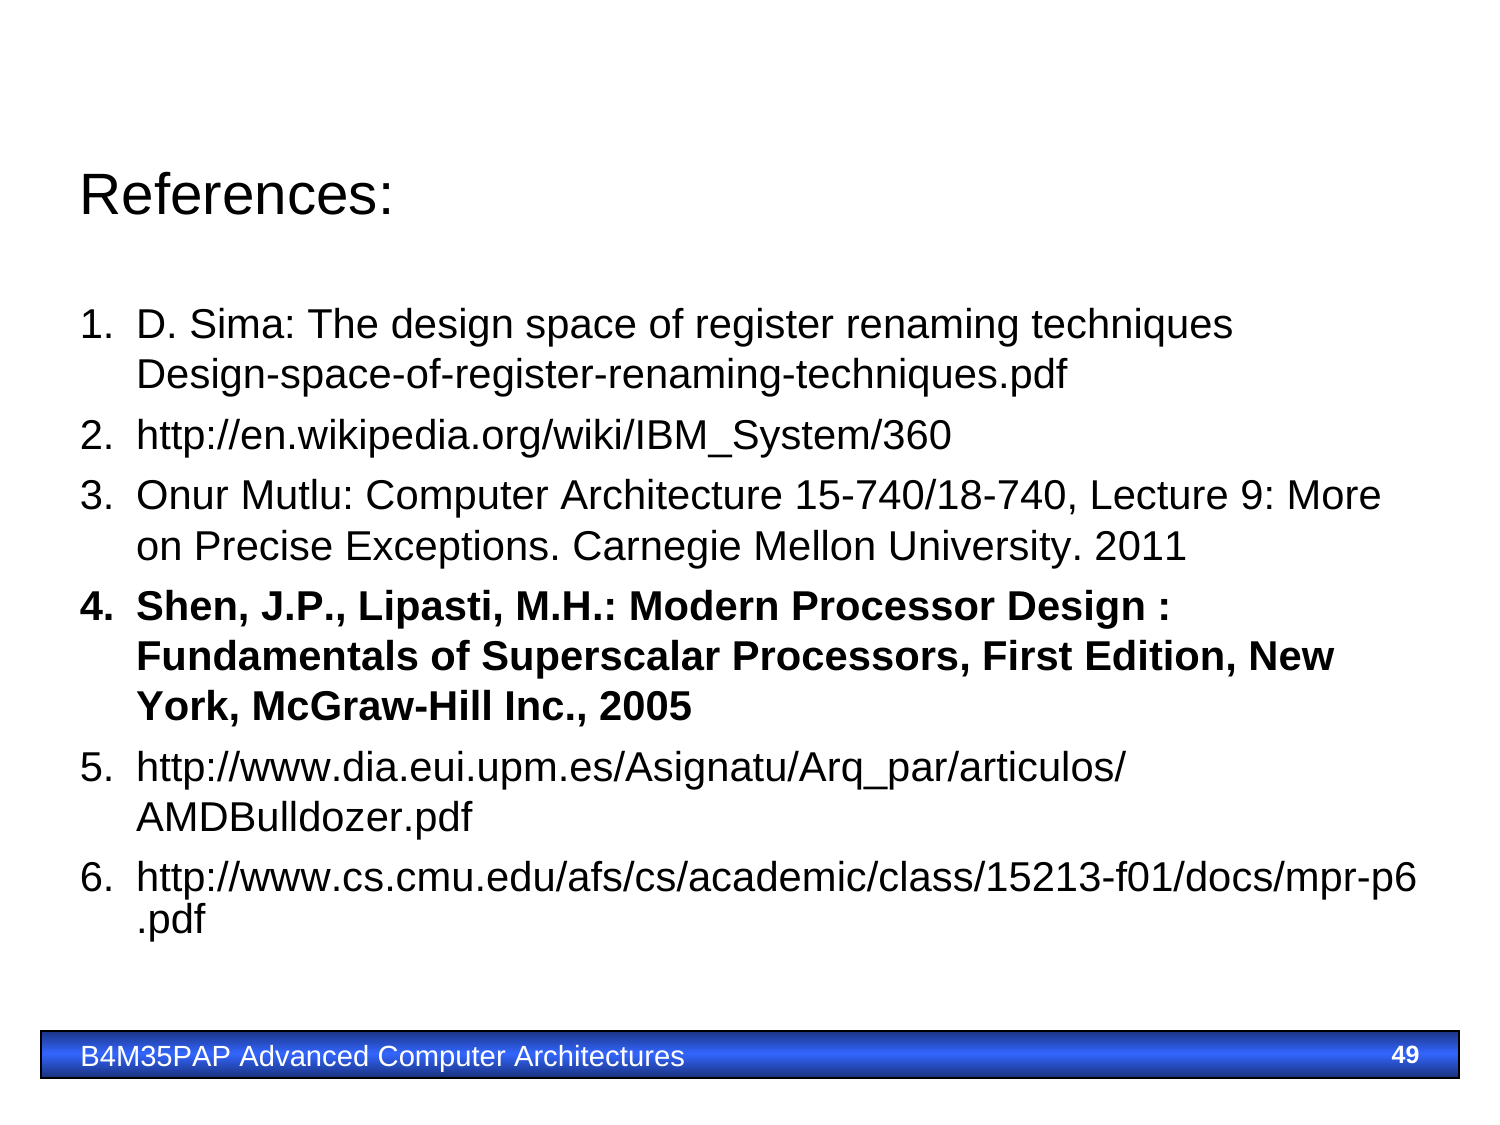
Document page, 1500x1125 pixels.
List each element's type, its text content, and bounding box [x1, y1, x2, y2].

list References: D. Sima: The design space of register renaming techniques Design-space-of-register-renaming-techniques.pdf http://en.wikipedia.org/wiki/IBM_System/360 Onur Mutlu: Computer Architecture 15-740/18-740, Lecture 9: More on Precise Exceptions. Carnegie Mellon University. 2011 Shen, J.P., Lipasti, M.H.: Modern Processor Design : Fundamentals of Superscalar Processors, First Edition, New York, McGraw-Hill Inc., 2005 http://www.dia.eui.upm.es/Asignatu/Arq_par/articulos/AMDBulldozer.pdf http://www.cs.cmu.edu/afs/cs/academic/class/15213-f01/docs/mpr-p6.pdf [64, 148, 1436, 1000]
